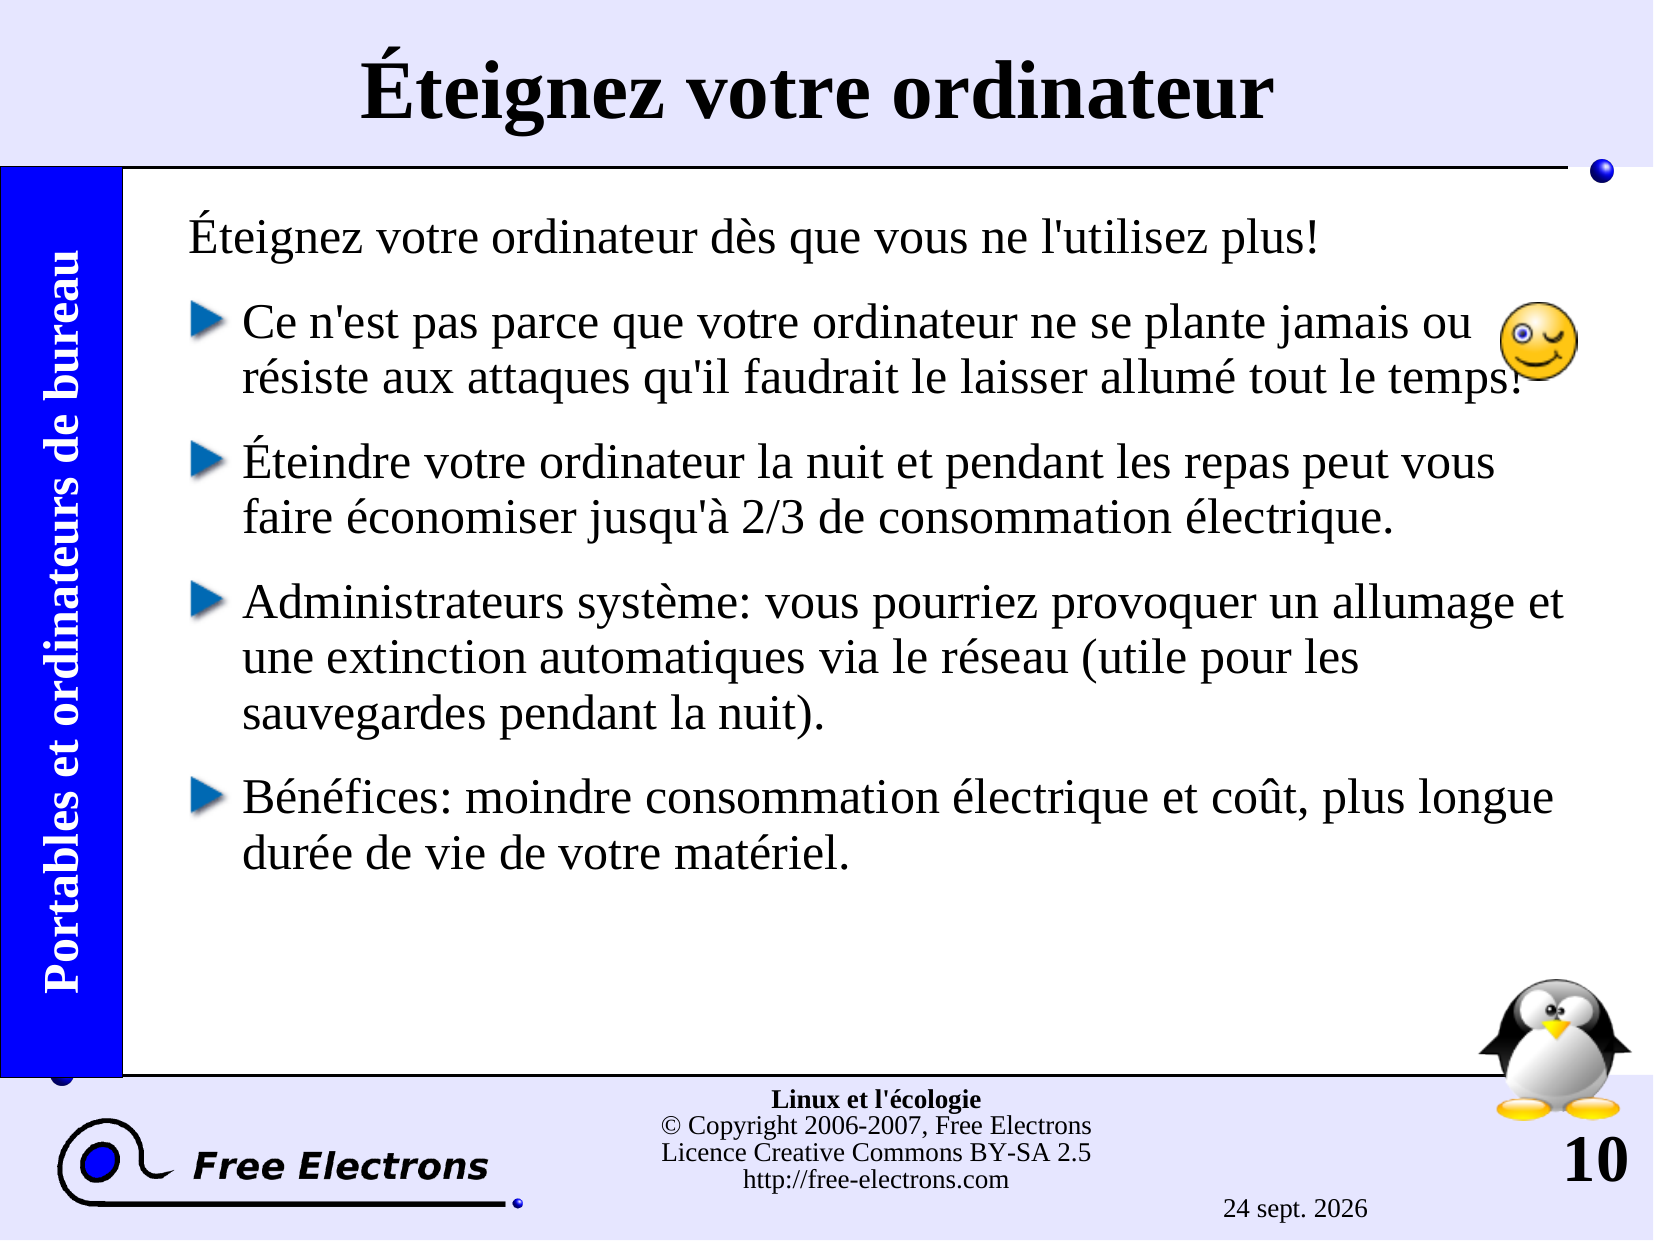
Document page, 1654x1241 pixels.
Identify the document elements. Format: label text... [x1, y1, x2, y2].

picture [1476, 979, 1634, 1121]
text_box Portables et ordinateurs de bureau [0, 166, 123, 1078]
title Éteignez votre ordinateur [33, 29, 1604, 153]
list Éteignez votre ordinateur dès que vous ne l'utilisez plus! Ce n'est pas parce que votre ordinateur ne se plante jamais ou résiste aux attaques qu'il faudrait le laisser allumé tout le temps! Éteindre votre ordinateur la nuit et pendant les repas peut vous faire économiser jusqu'à 2/3 de consommation électrique. Administrateurs système: vous pourriez provoquer un allumage et une extinction automatiques via le réseau (utile pour les sauvegardes pendant la nuit). Bénéfices: moindre consommation électrique et coût, plus longue durée de vie de votre matériel. [171, 209, 1576, 1059]
picture [50, 1107, 527, 1216]
picture [1500, 302, 1578, 381]
